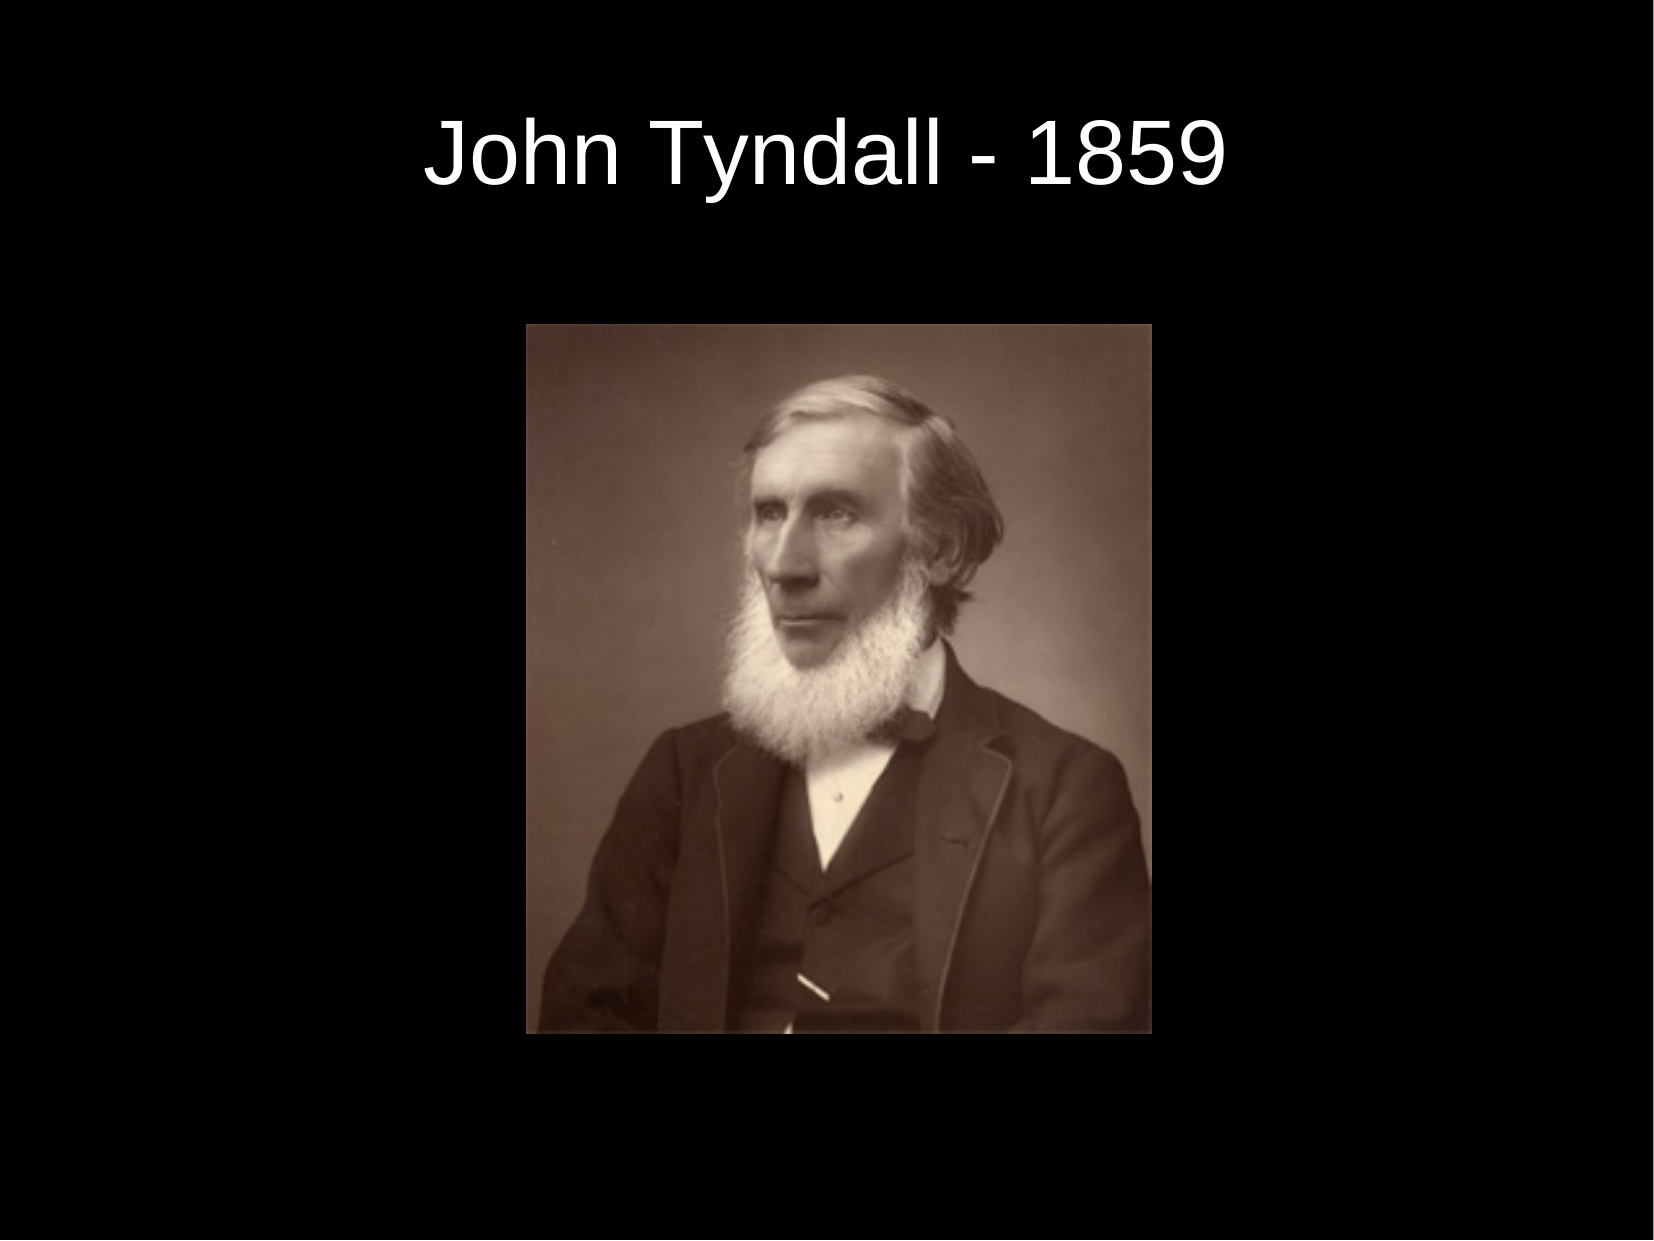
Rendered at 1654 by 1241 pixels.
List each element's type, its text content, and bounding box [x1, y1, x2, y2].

title John Tyndall - 1859 [82, 49, 1571, 257]
picture [526, 324, 1152, 1034]
